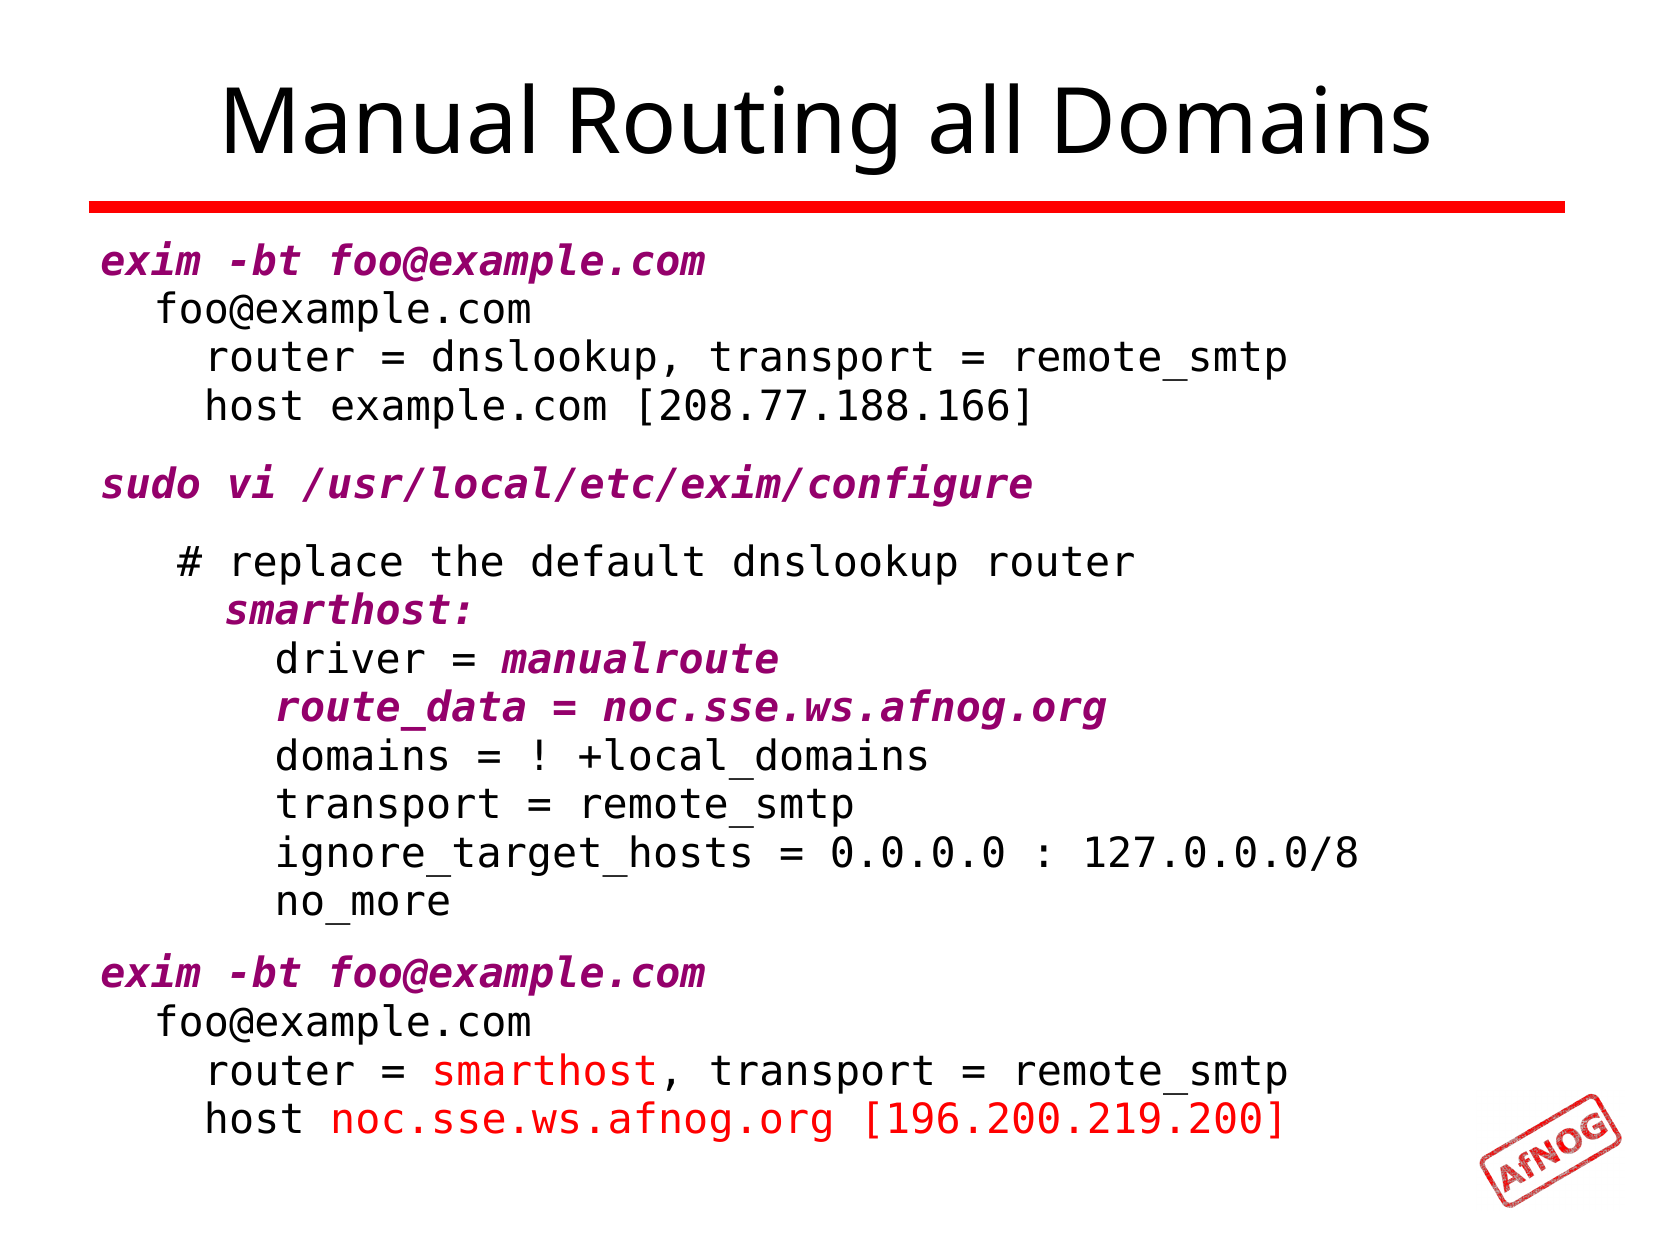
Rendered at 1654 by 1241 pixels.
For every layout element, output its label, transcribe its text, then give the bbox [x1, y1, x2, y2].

title Manual Routing all Domains [88, 29, 1565, 207]
list exim -bt foo@example.com foo@example.com router = dnslookup, transport = remote_smtp host example.com [208.77.188.166] sudo vi /usr/local/etc/exim/configure # replace the default dnslookup router smarthost: driver = manualroute route_data = noc.sse.ws.afnog.org domains = ! +local_domains transport = remote_smtp ignore_target_hosts = 0.0.0.0 : 127.0.0.0/8 no_more exim -bt foo@example.com foo@example.com router = smarthost, transport = remote_smtp host noc.sse.ws.afnog.org [196.200.219.200] [82, 236, 1571, 1144]
picture [1476, 1090, 1625, 1211]
